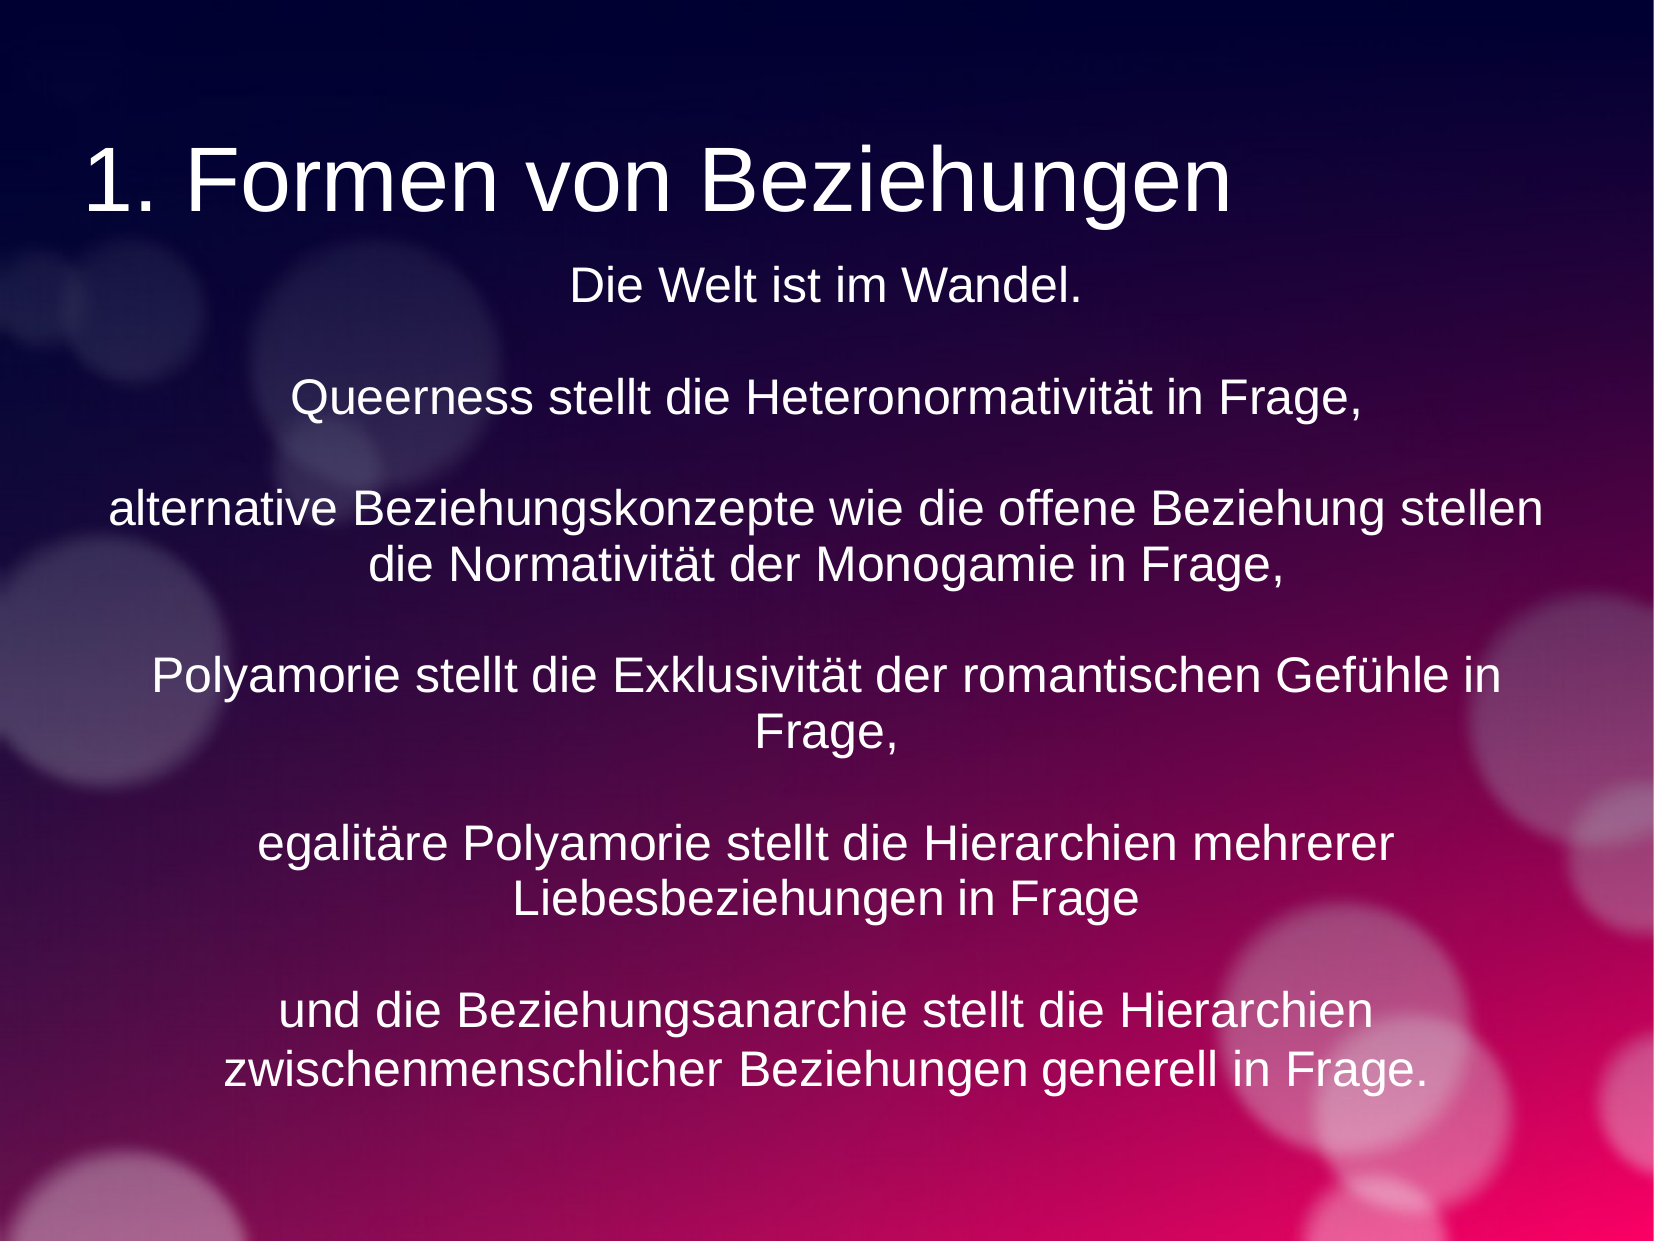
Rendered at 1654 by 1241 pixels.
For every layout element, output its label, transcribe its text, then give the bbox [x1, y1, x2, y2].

picture [0, 0, 1654, 1241]
title 1. Formen von Beziehungen [82, 76, 1571, 284]
subtitle Die Welt ist im Wandel. Queerness stellt die Heteronormativität in Frage, alternative Beziehungskonzepte wie die offene Beziehung stellen die Normativität der Monogamie in Frage, Polyamorie stellt die Exklusivität der romantischen Gefühle in Frage, egalitäre Polyamorie stellt die Hierarchien mehrerer Liebesbeziehungen in Frage und die Beziehungsanarchie stellt die Hierarchien zwischenmenschlicher Beziehungen generell in Frage. [82, 284, 1571, 1099]
